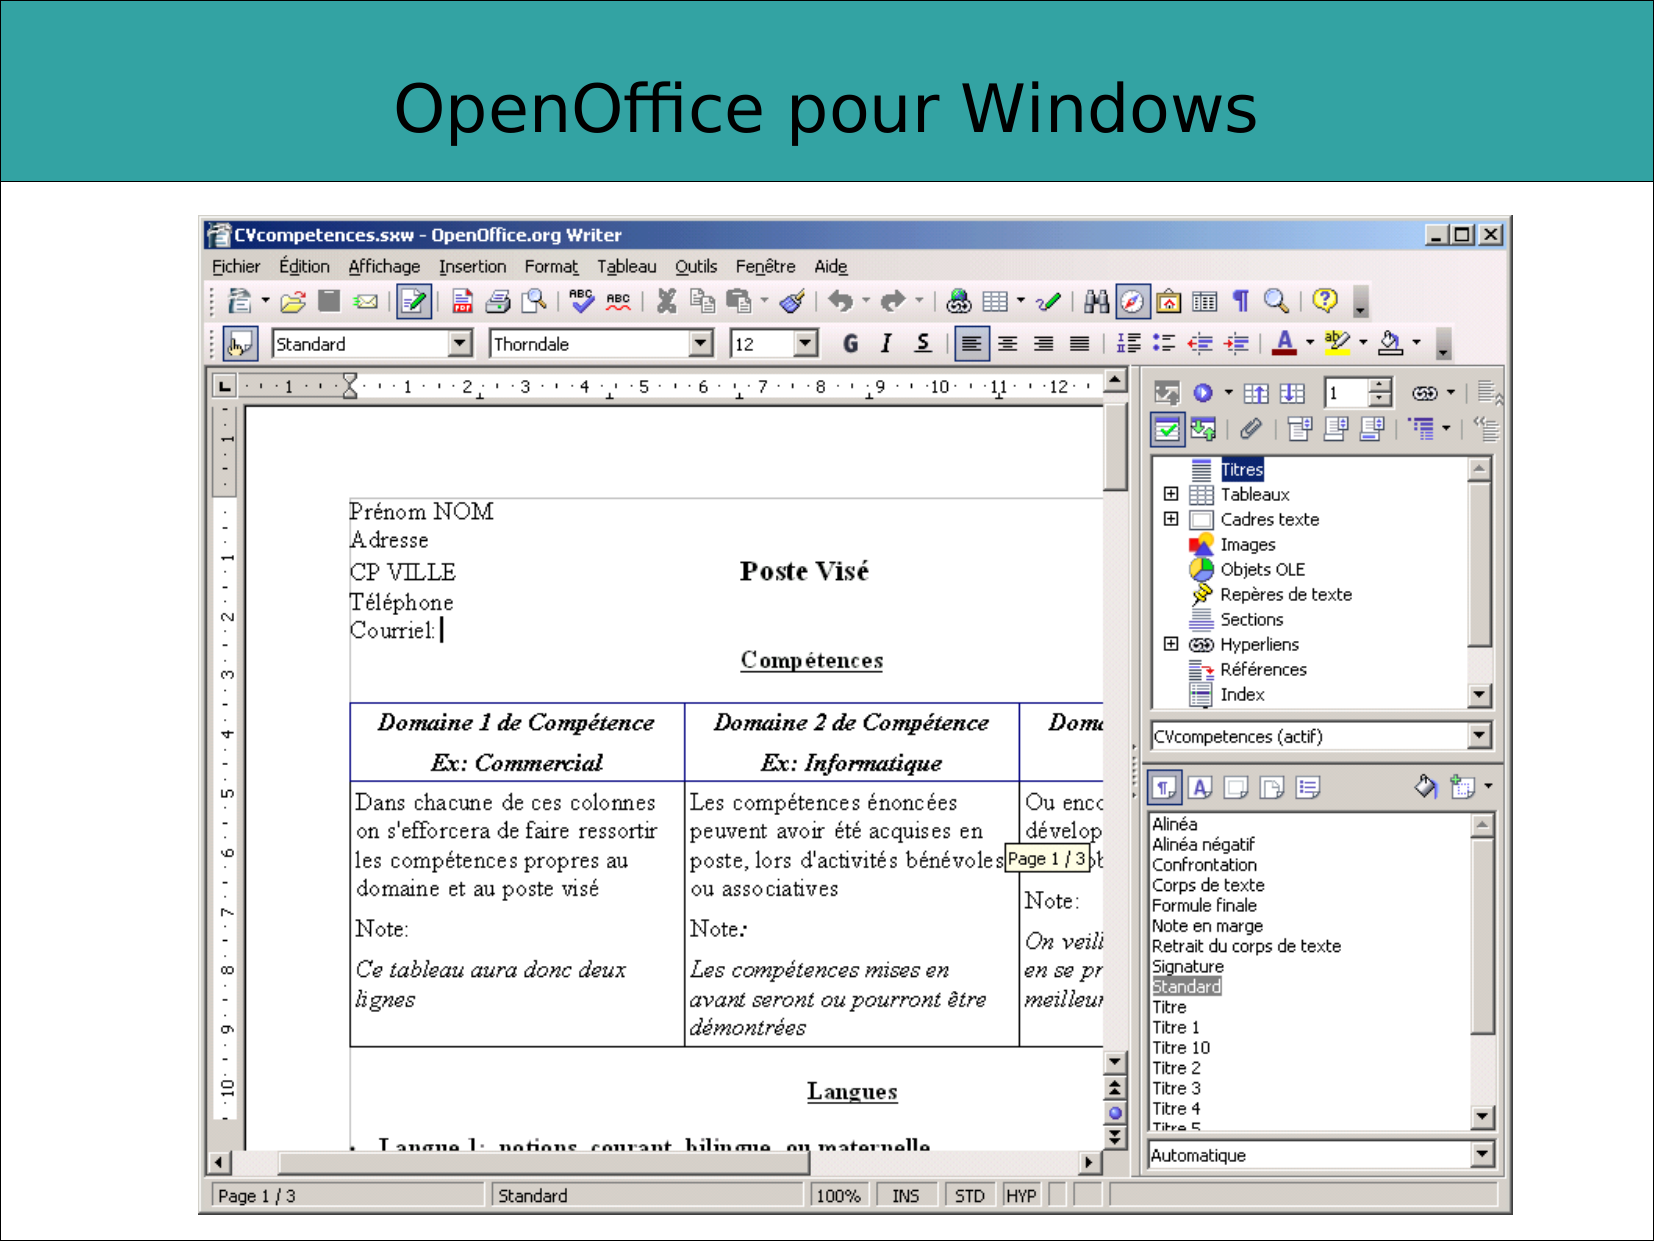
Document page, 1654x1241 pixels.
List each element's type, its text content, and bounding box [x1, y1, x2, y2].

title OpenOffice pour Windows [82, 49, 1571, 170]
picture [198, 215, 1513, 1216]
